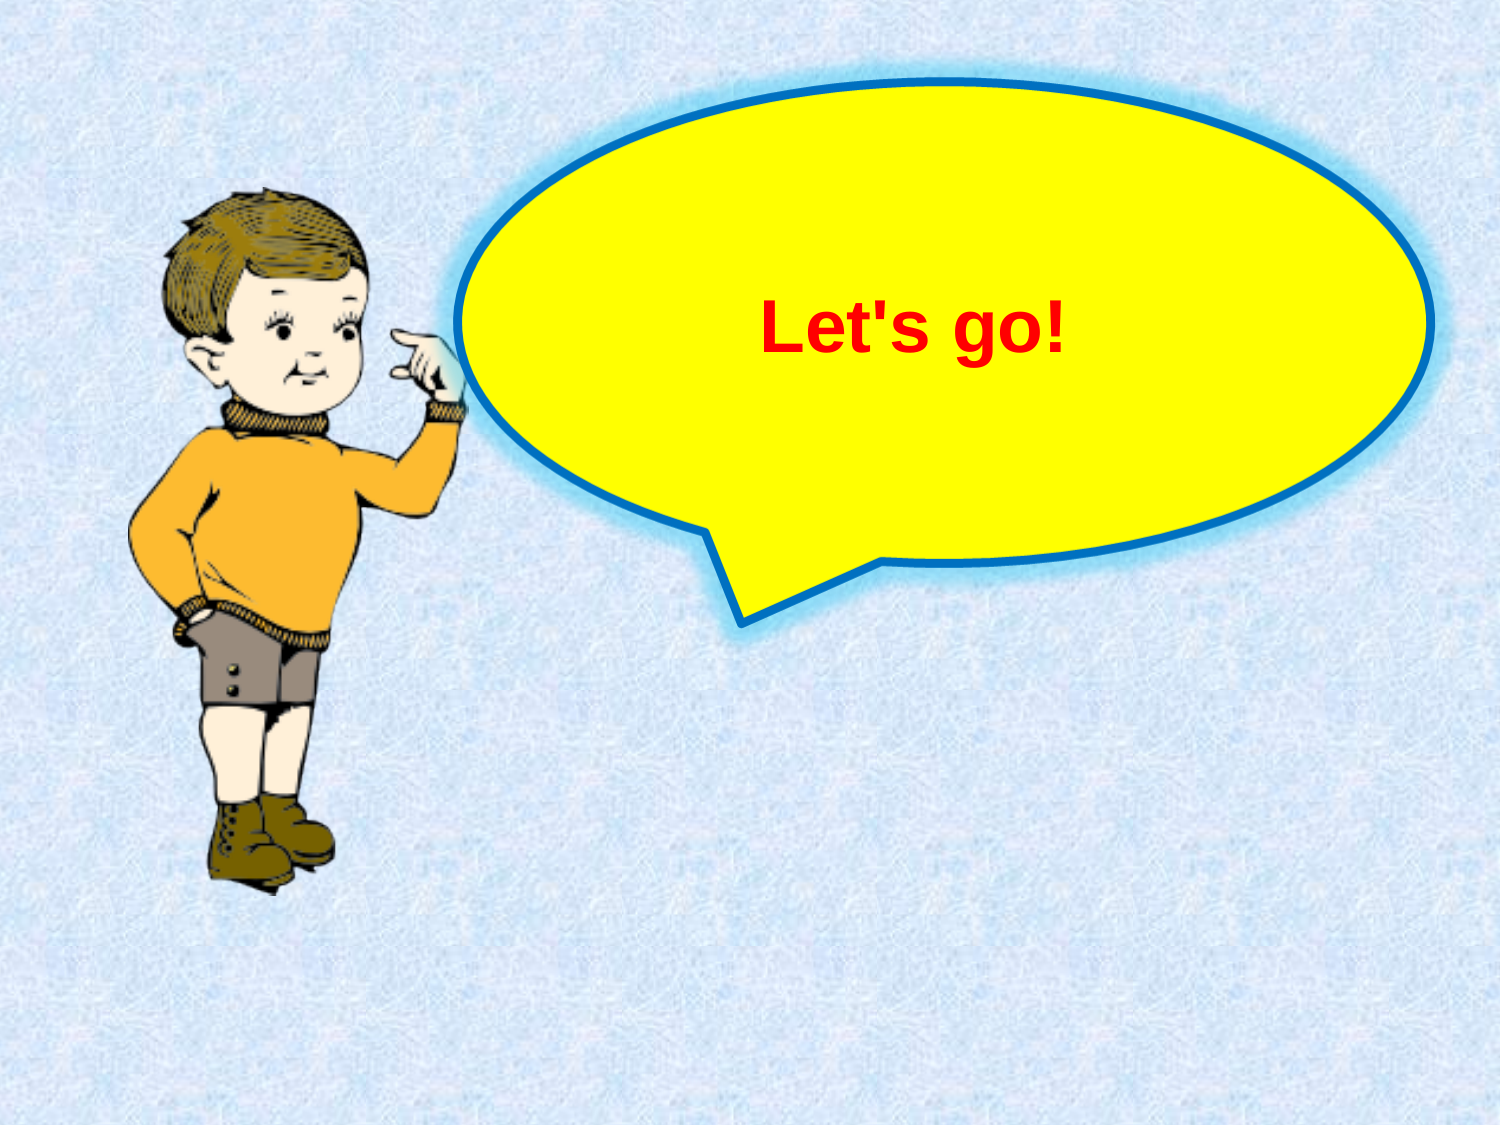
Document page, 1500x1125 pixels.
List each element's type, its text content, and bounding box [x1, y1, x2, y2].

text_box Let's go! [703, 269, 1137, 375]
picture [0, 0, 1500, 1125]
